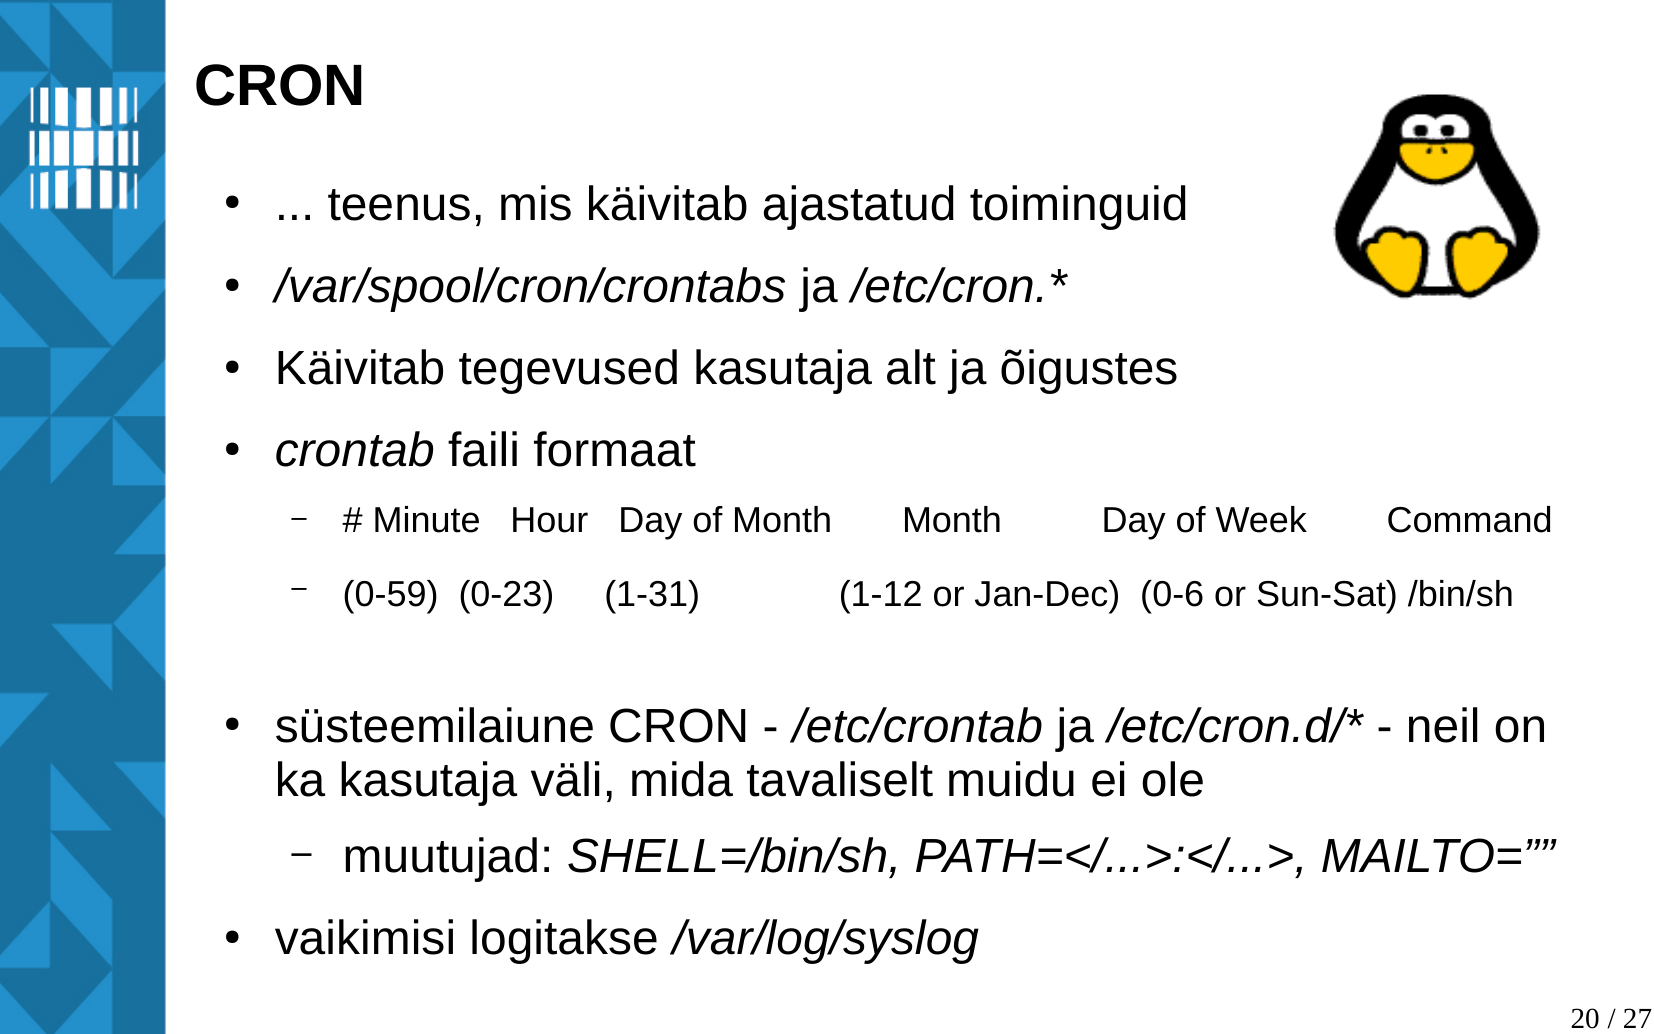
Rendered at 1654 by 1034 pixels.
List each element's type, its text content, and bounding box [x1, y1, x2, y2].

title CRON [194, 34, 438, 137]
picture [1263, 34, 1607, 321]
list ... teenus, mis käivitab ajastatud toiminguid /var/spool/cron/crontabs ja /etc/cron.* Käivitab tegevused kasutaja alt ja õigustes crontab faili formaat # Minute Hour Day of Month Month Day of Week Command (0-59) (0-23) (1-31) (1-12 or Jan-Dec) (0-6 or Sun-Sat) /bin/sh süsteemilaiune CRON - /etc/crontab ja /etc/cron.d/* - neil on ka kasutaja väli, mida tavaliselt muidu ei ole muutujad: SHELL=/bin/sh, PATH=</...>:</...>, MAILTO=”” vaikimisi logitakse /var/log/syslog [206, 176, 1607, 969]
